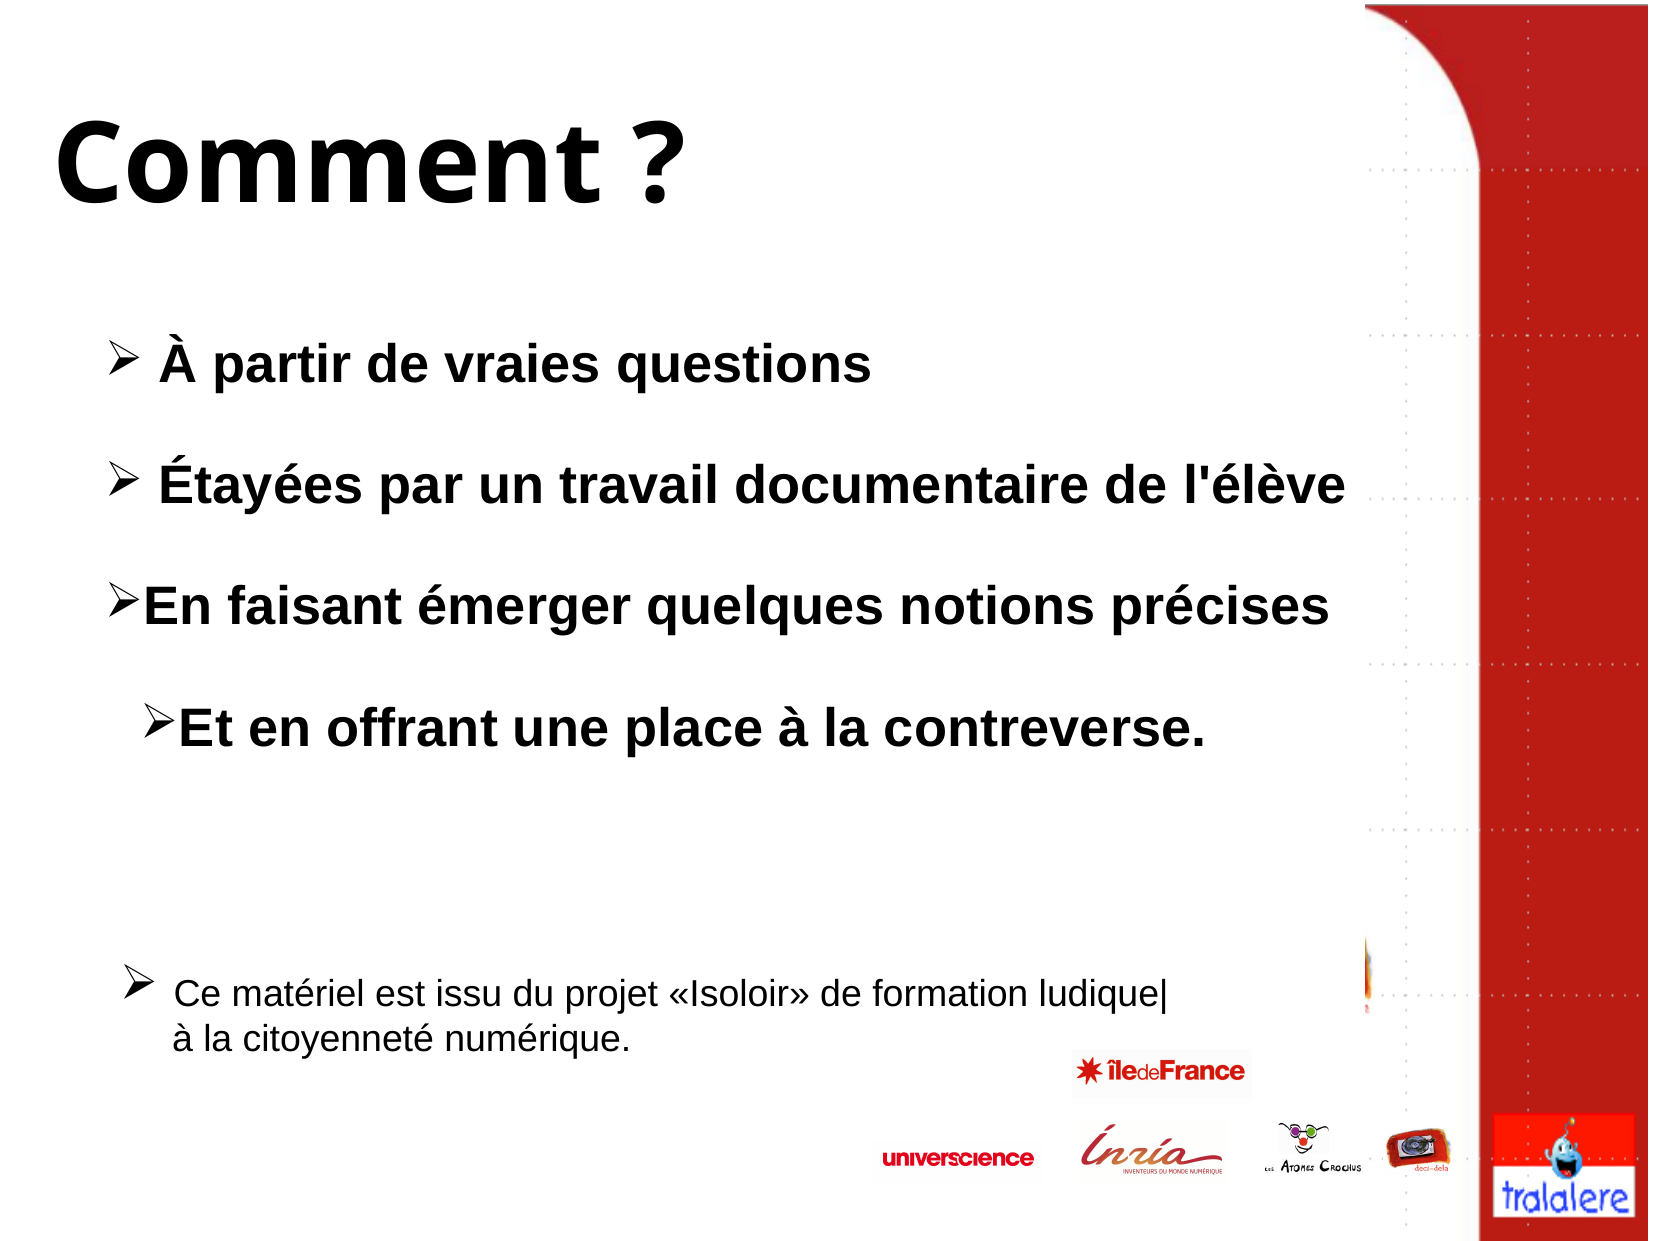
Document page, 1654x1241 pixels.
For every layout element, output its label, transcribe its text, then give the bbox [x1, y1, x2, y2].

text_box Ce matériel est issu du projet «Isoloir» de formation ludique| à la citoyenneté numérique. [105, 885, 1591, 1068]
text_box Comment ? [37, 75, 1613, 235]
picture [1278, 1122, 1329, 1154]
picture [1079, 1121, 1228, 1186]
picture [1072, 1049, 1252, 1104]
text_box À partir de vraies questions Étayées par un travail documentaire de l'élève En faisant émerger quelques notions précises Et en offrant une place à la contreverse. [90, 261, 1478, 766]
picture [873, 1140, 1044, 1185]
picture [1260, 4, 1648, 1241]
